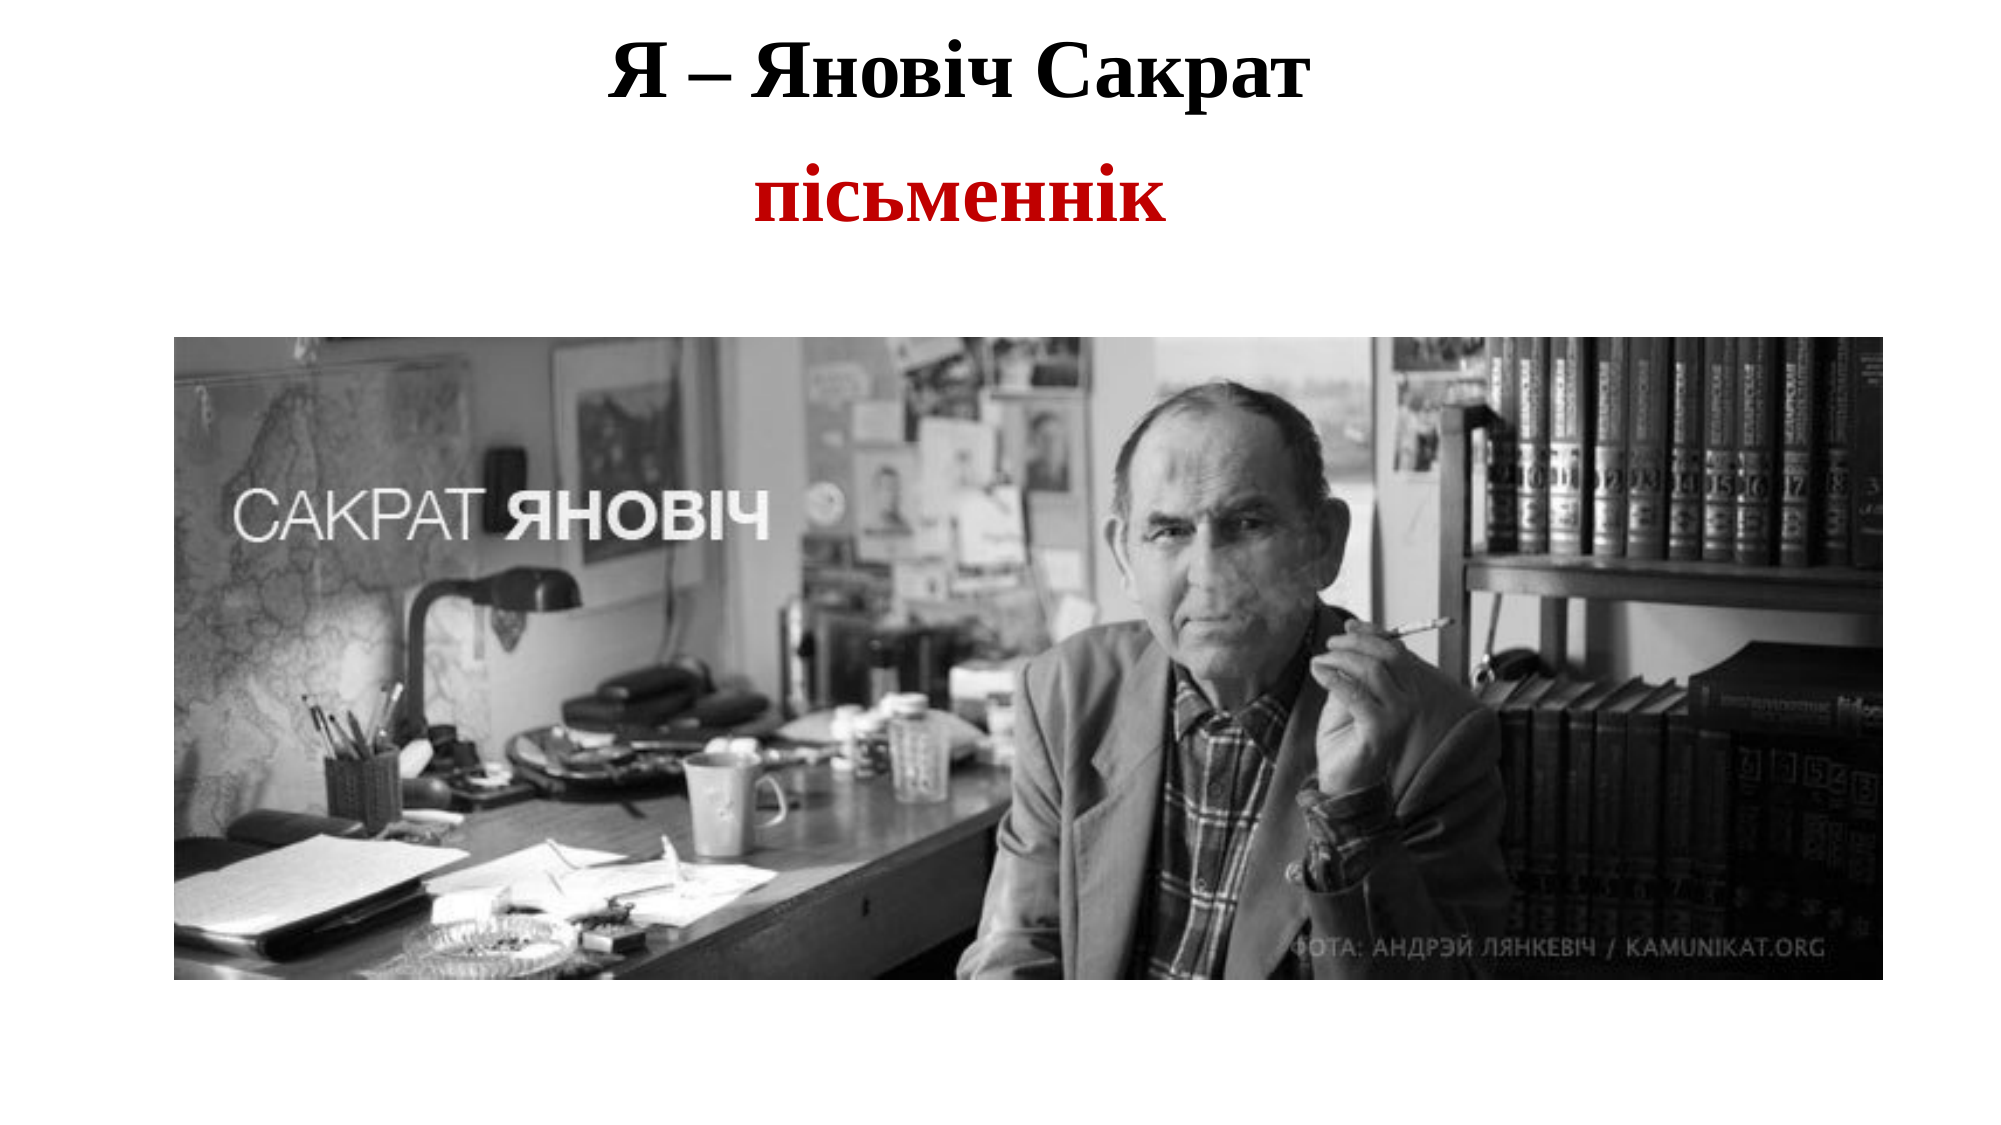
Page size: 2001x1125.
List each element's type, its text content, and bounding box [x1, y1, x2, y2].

picture [174, 337, 1883, 980]
text_box Я – Яновіч Сакрат пісьменнік [594, 0, 1327, 246]
